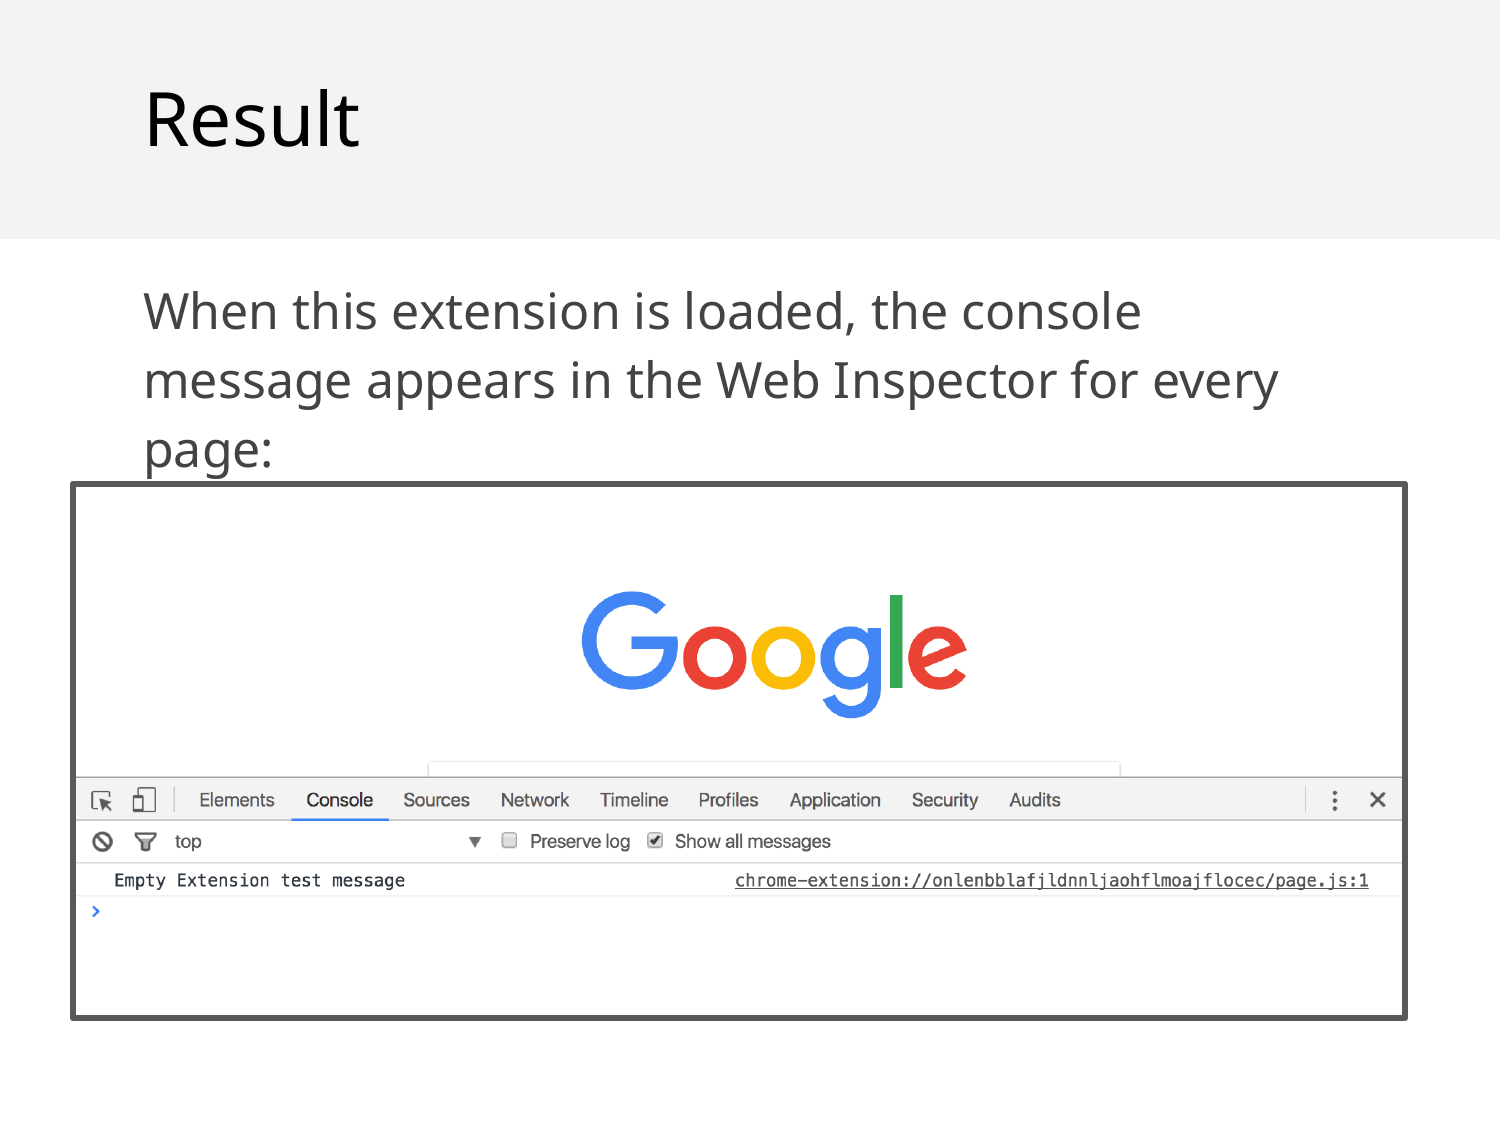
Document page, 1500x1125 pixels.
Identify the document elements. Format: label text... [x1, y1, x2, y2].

title Result [128, 56, 1372, 183]
list When this extension is loaded, the console message appears in the Web Inspector for every page: [128, 255, 1372, 449]
picture [76, 487, 1403, 1016]
